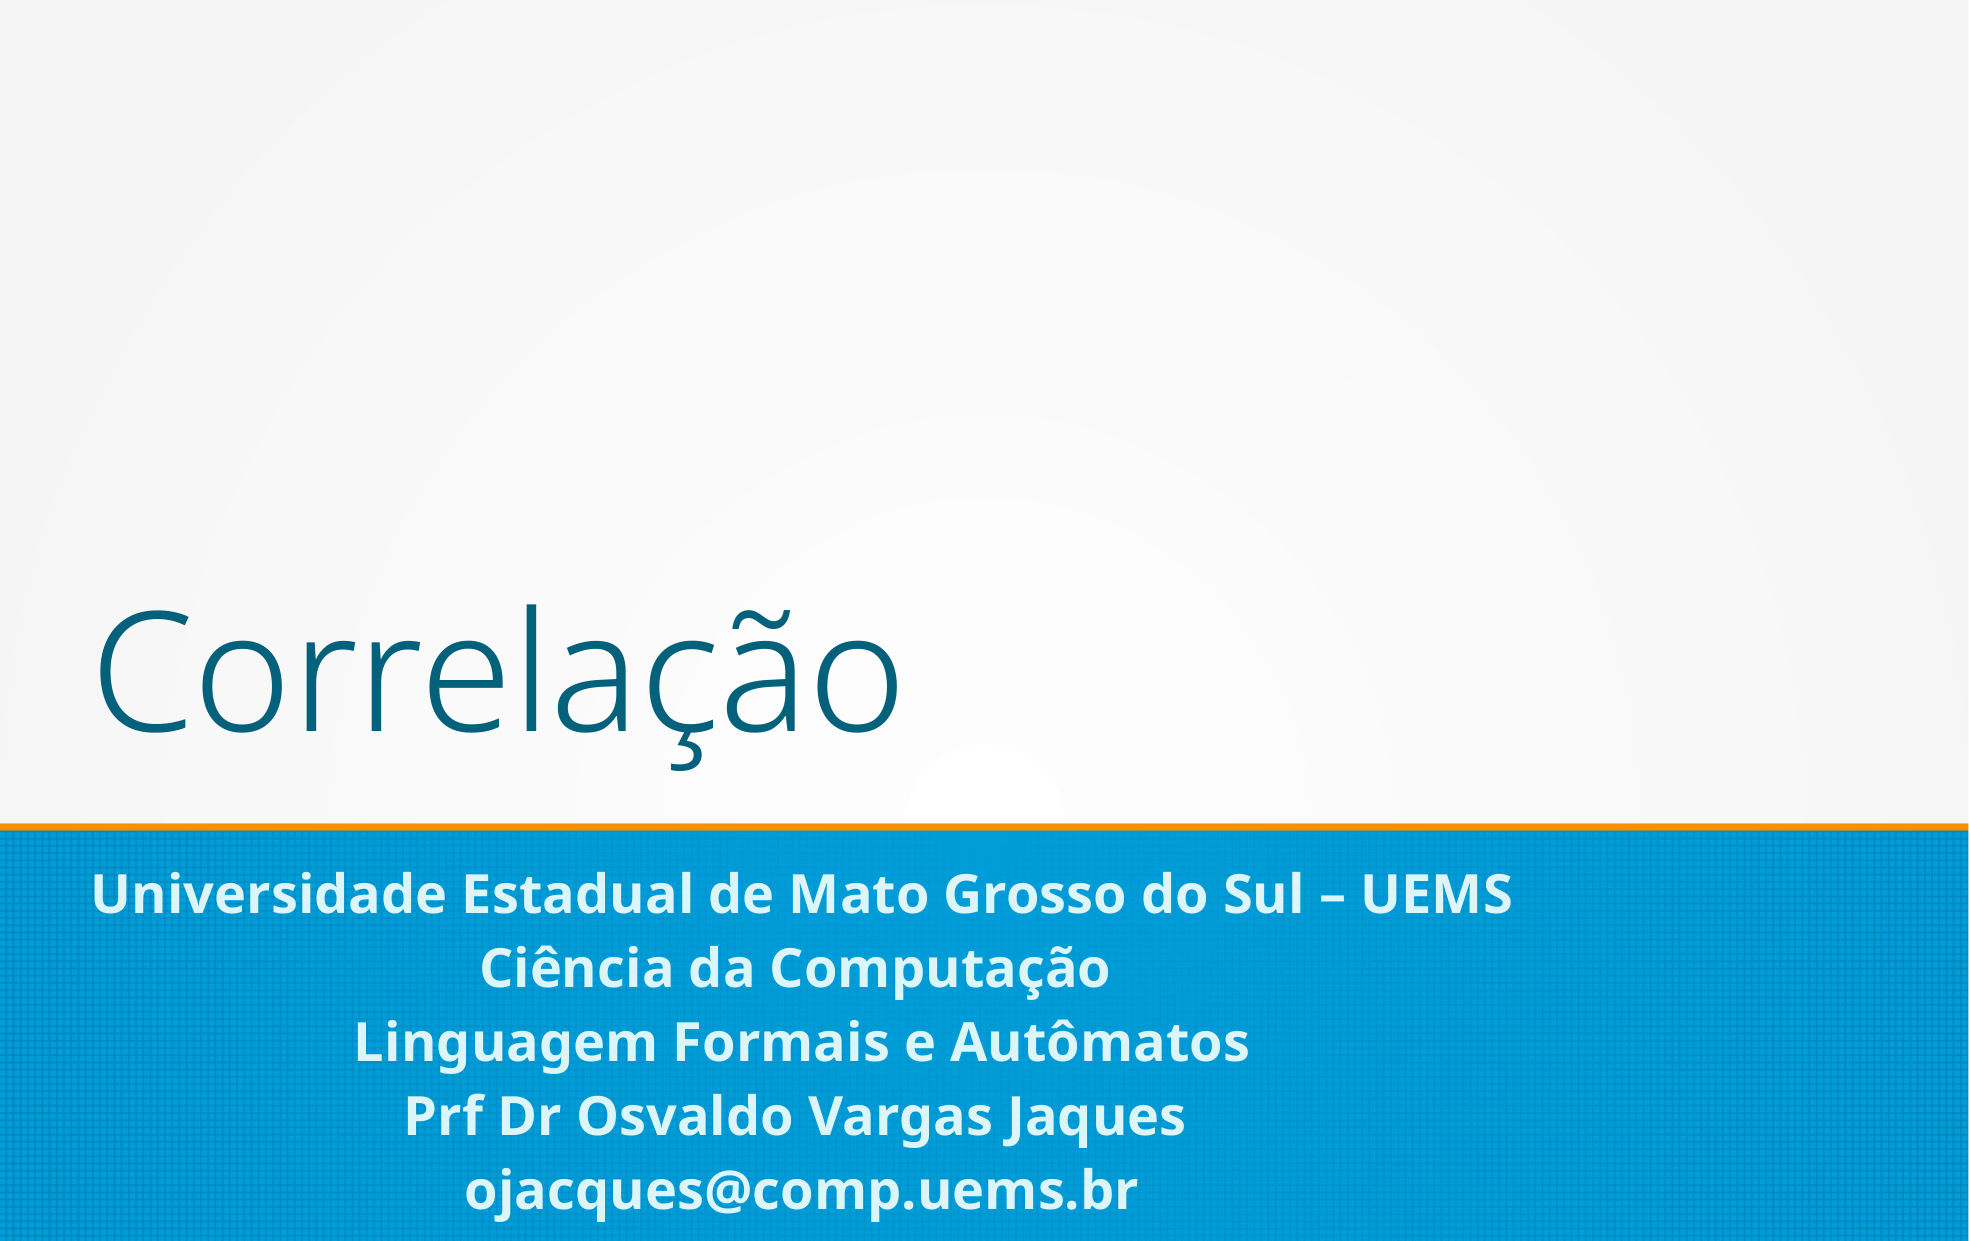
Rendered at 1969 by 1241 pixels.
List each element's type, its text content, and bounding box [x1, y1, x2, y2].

picture [0, 0, 1969, 830]
title Correlação [90, 49, 1862, 781]
subtitle Universidade Estadual de Mato Grosso do Sul – UEMS Ciência da Computação Linguagem Formais e Autômatos Prf Dr Osvaldo Vargas Jaques ojacques@comp.uems.br [90, 855, 1861, 1171]
